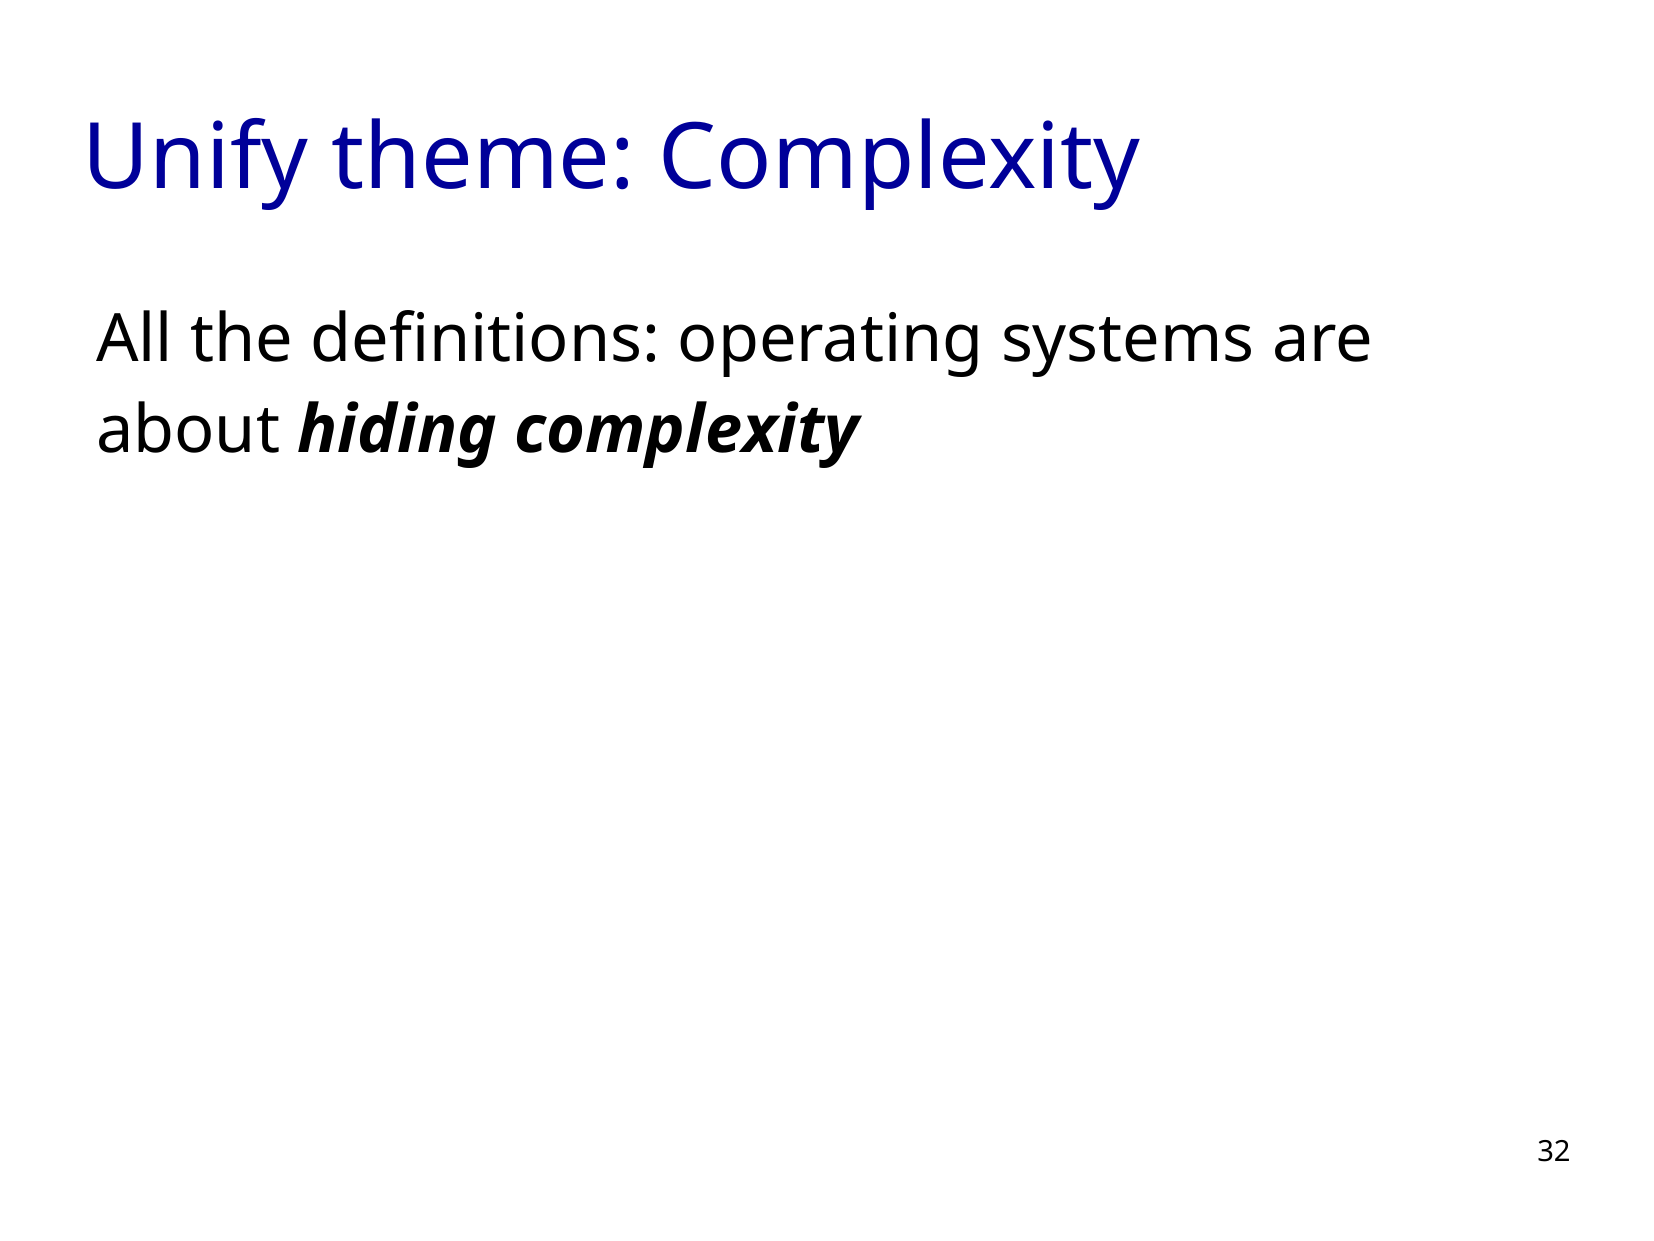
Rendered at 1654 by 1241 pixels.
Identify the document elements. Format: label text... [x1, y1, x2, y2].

list All the definitions: operating systems are about hiding complexity [60, 290, 1571, 1096]
title Unify theme: Complexity [82, 49, 1571, 257]
